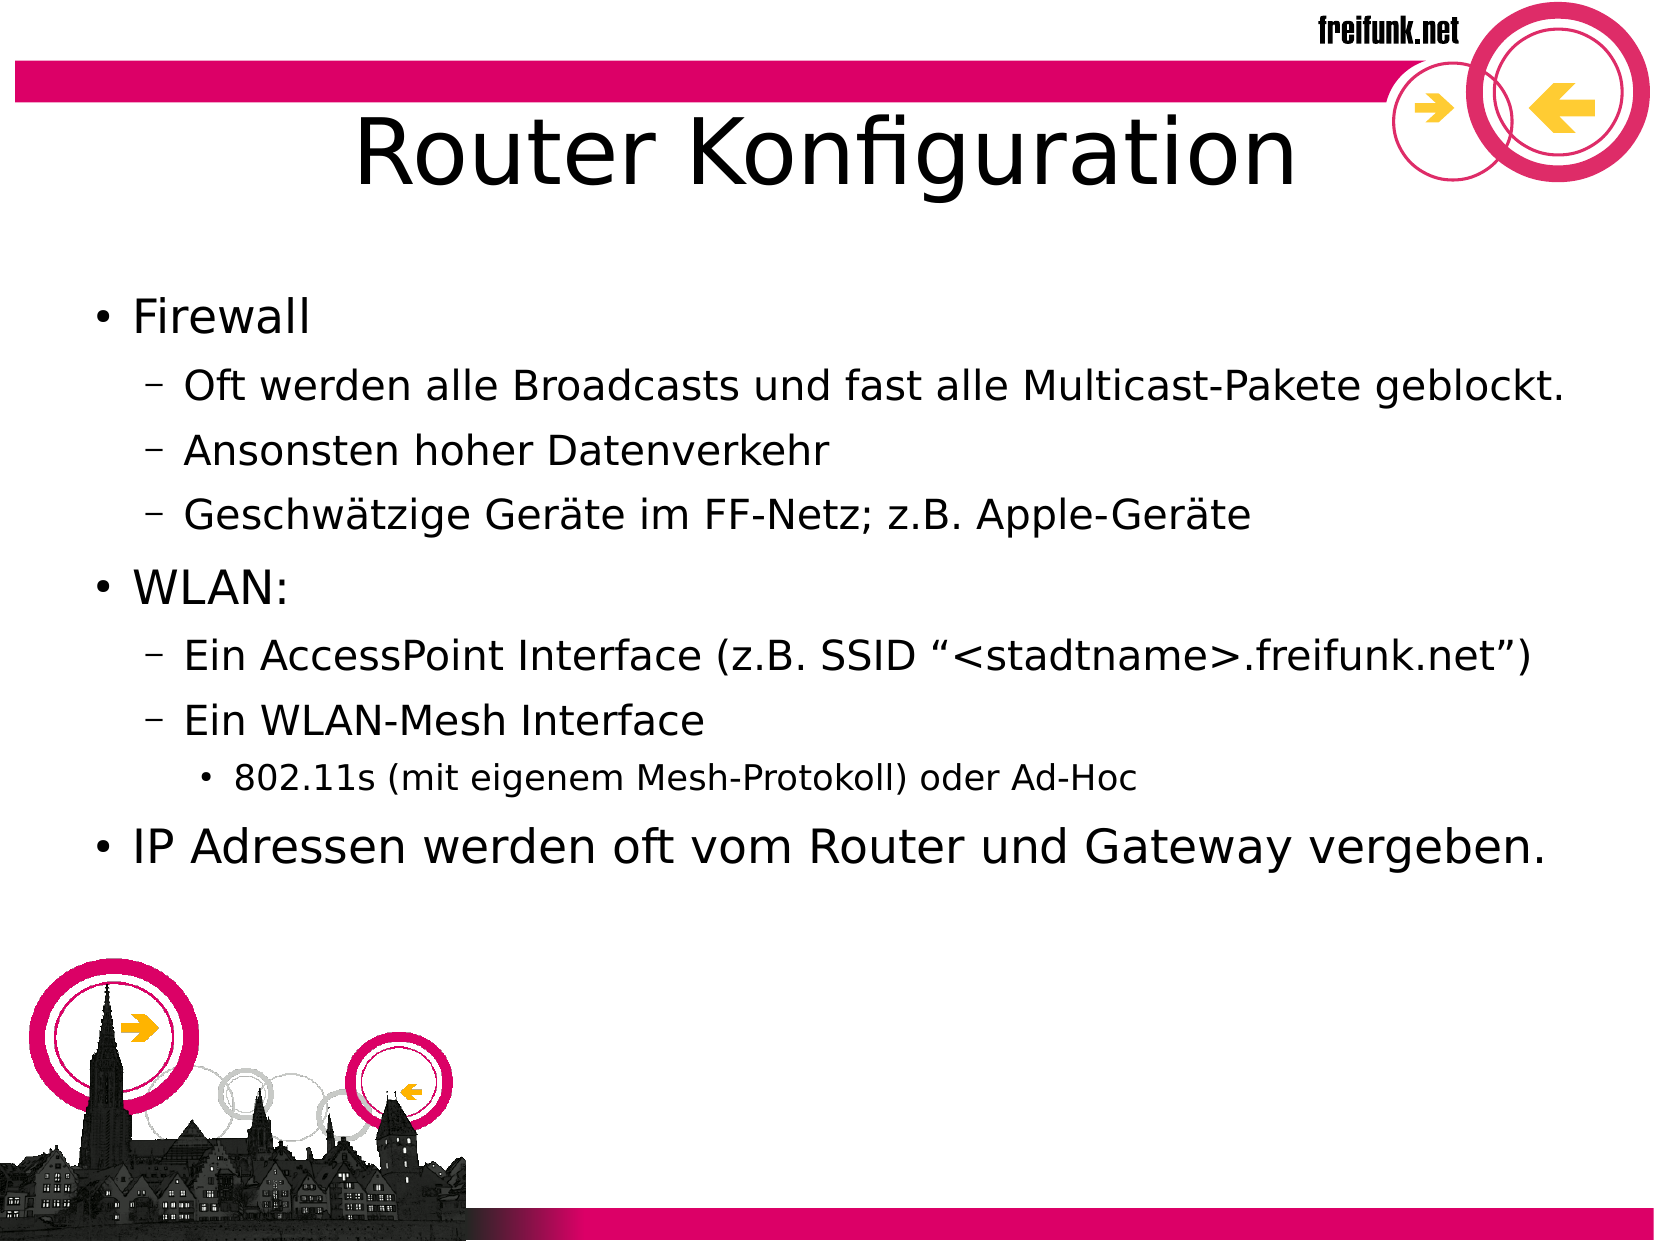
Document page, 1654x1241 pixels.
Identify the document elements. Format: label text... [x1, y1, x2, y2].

title Router Konfiguration [82, 49, 1571, 257]
list Firewall Oft werden alle Broadcasts und fast alle Multicast-Pakete geblockt. Ansonsten hoher Datenverkehr Geschwätzige Geräte im FF-Netz; z.B. Apple-Geräte WLAN: Ein AccessPoint Interface (z.B. SSID “<stadtname>.freifunk.net”) Ein WLAN-Mesh Interface 802.11s (mit eigenem Mesh-Protokoll) oder Ad-Hoc IP Adressen werden oft vom Router und Gateway vergeben. [82, 290, 1571, 1010]
